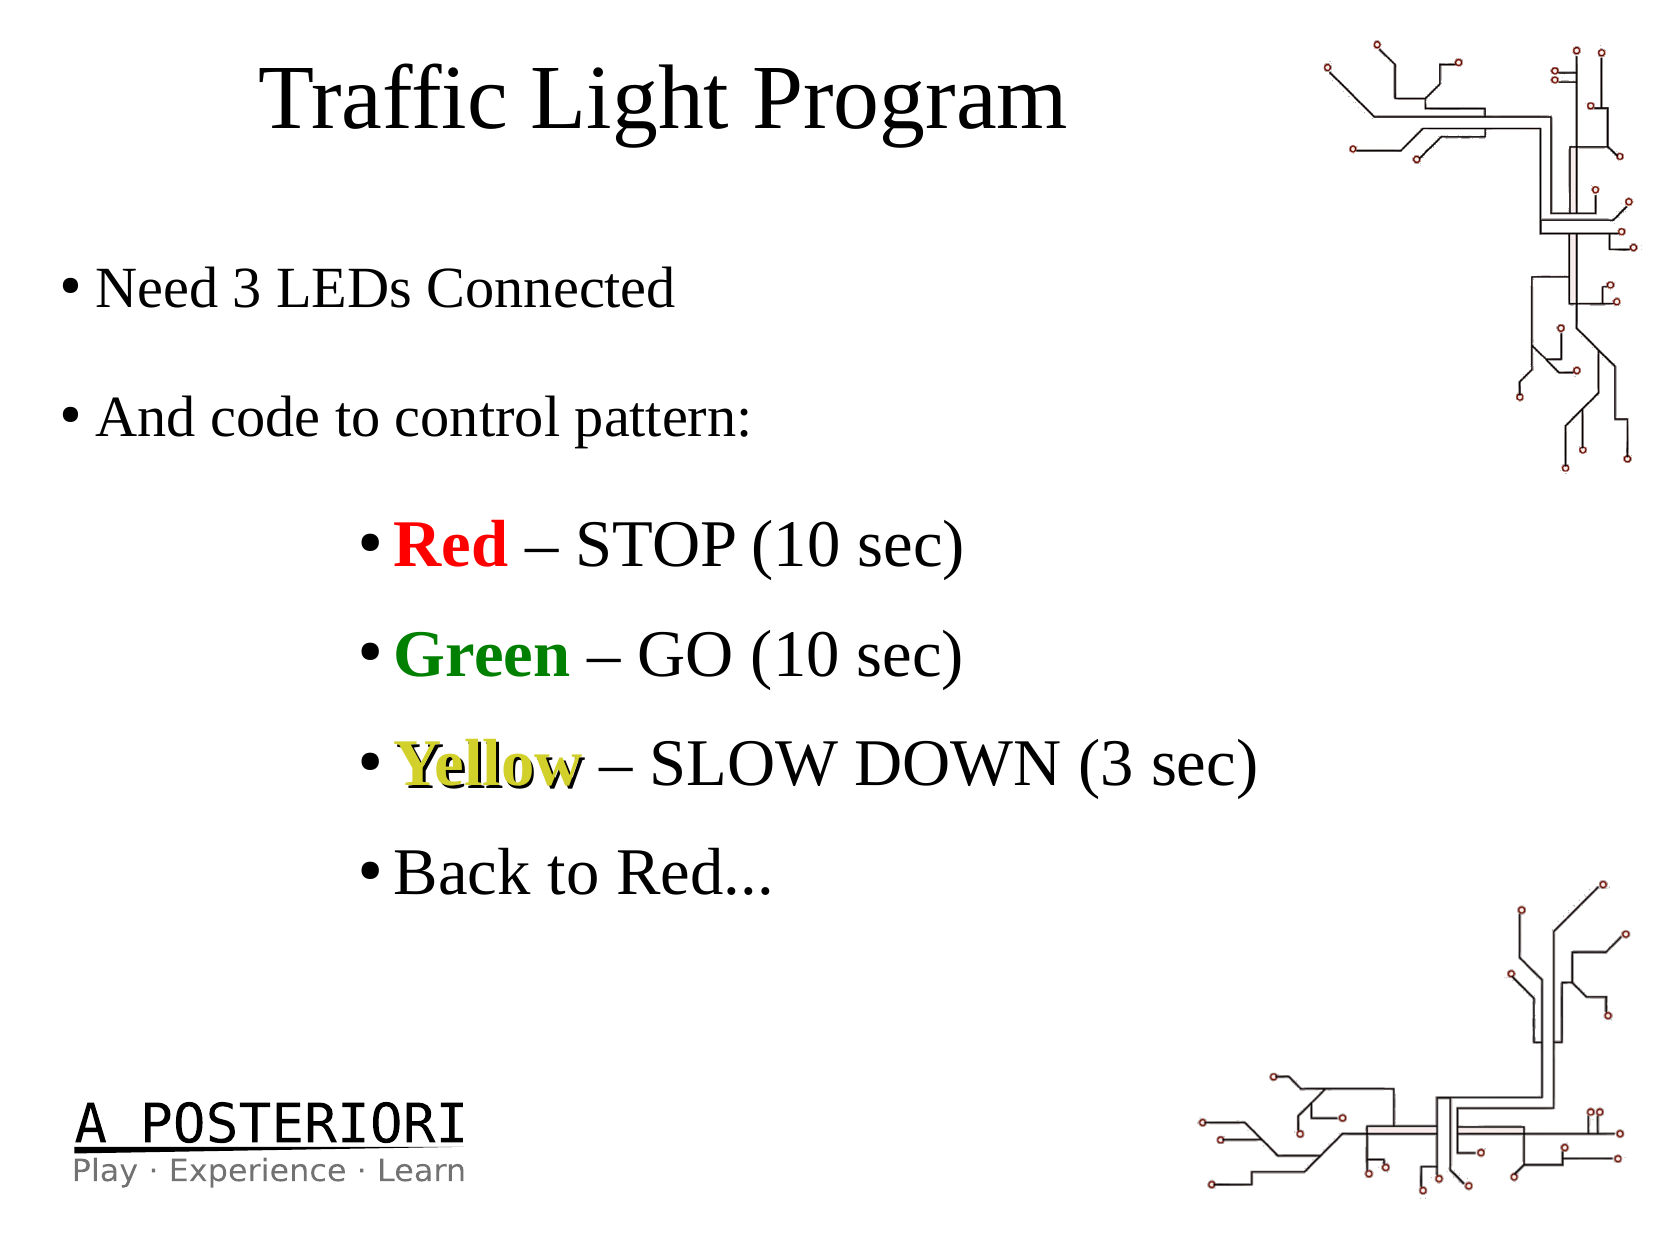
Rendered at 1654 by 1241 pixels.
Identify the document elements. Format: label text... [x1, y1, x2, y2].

picture [73, 1101, 466, 1189]
text_box Red – STOP (10 sec) Green – GO (10 sec) Yellow – SLOW DOWN (3 sec) Back to Red... [237, 499, 1276, 916]
picture [1305, 35, 1643, 496]
title Traffic Light Program [52, 15, 1276, 181]
subtitle Need 3 LEDs Connected And code to control pattern: [60, 255, 1118, 586]
picture [1175, 862, 1636, 1201]
